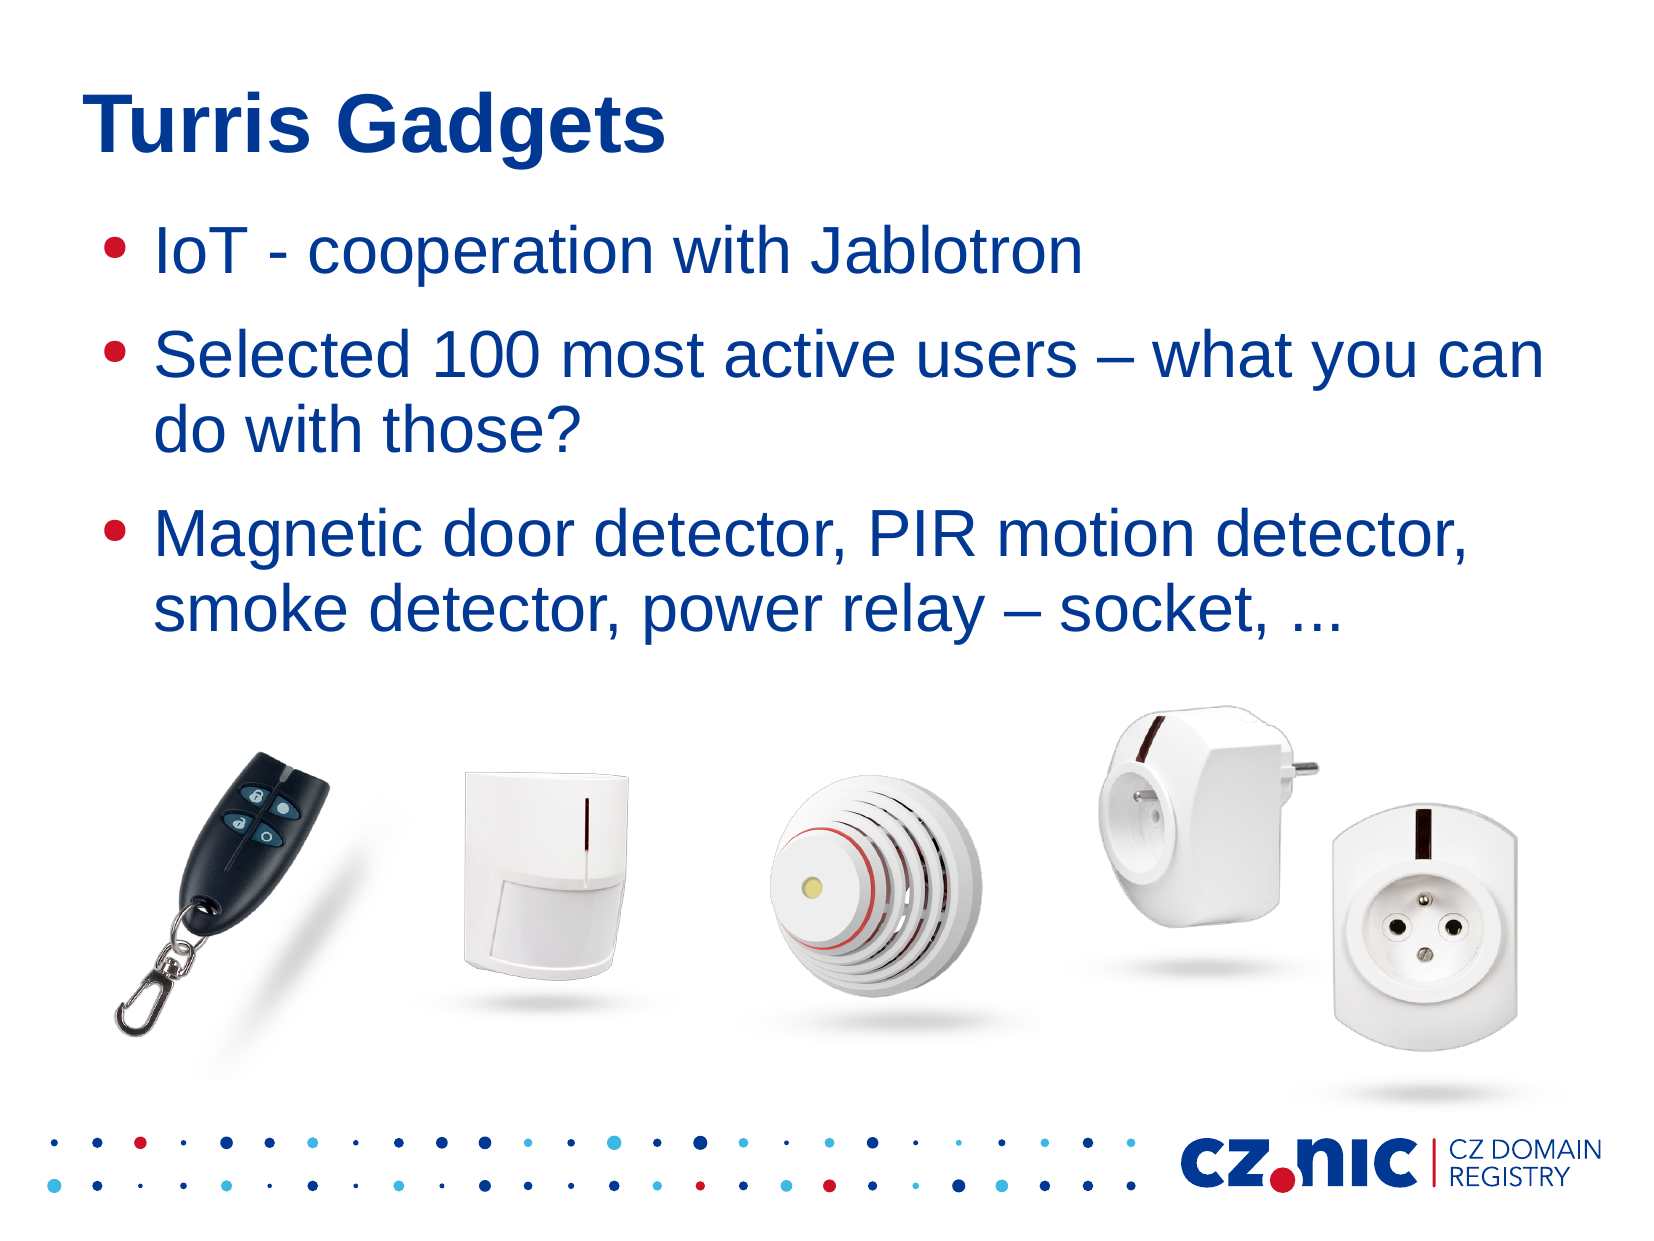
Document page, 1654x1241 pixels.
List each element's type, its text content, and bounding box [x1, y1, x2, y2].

picture [708, 761, 1040, 1046]
picture [1062, 667, 1571, 1120]
list IoT - cooperation with Jablotron Selected 100 most active users – what you can do with those? Magnetic door detector, PIR motion detector, smoke detector, power relay – socket, ... [82, 212, 1571, 1111]
picture [24, 726, 697, 1081]
title Turris Gadgets [82, 68, 1571, 180]
